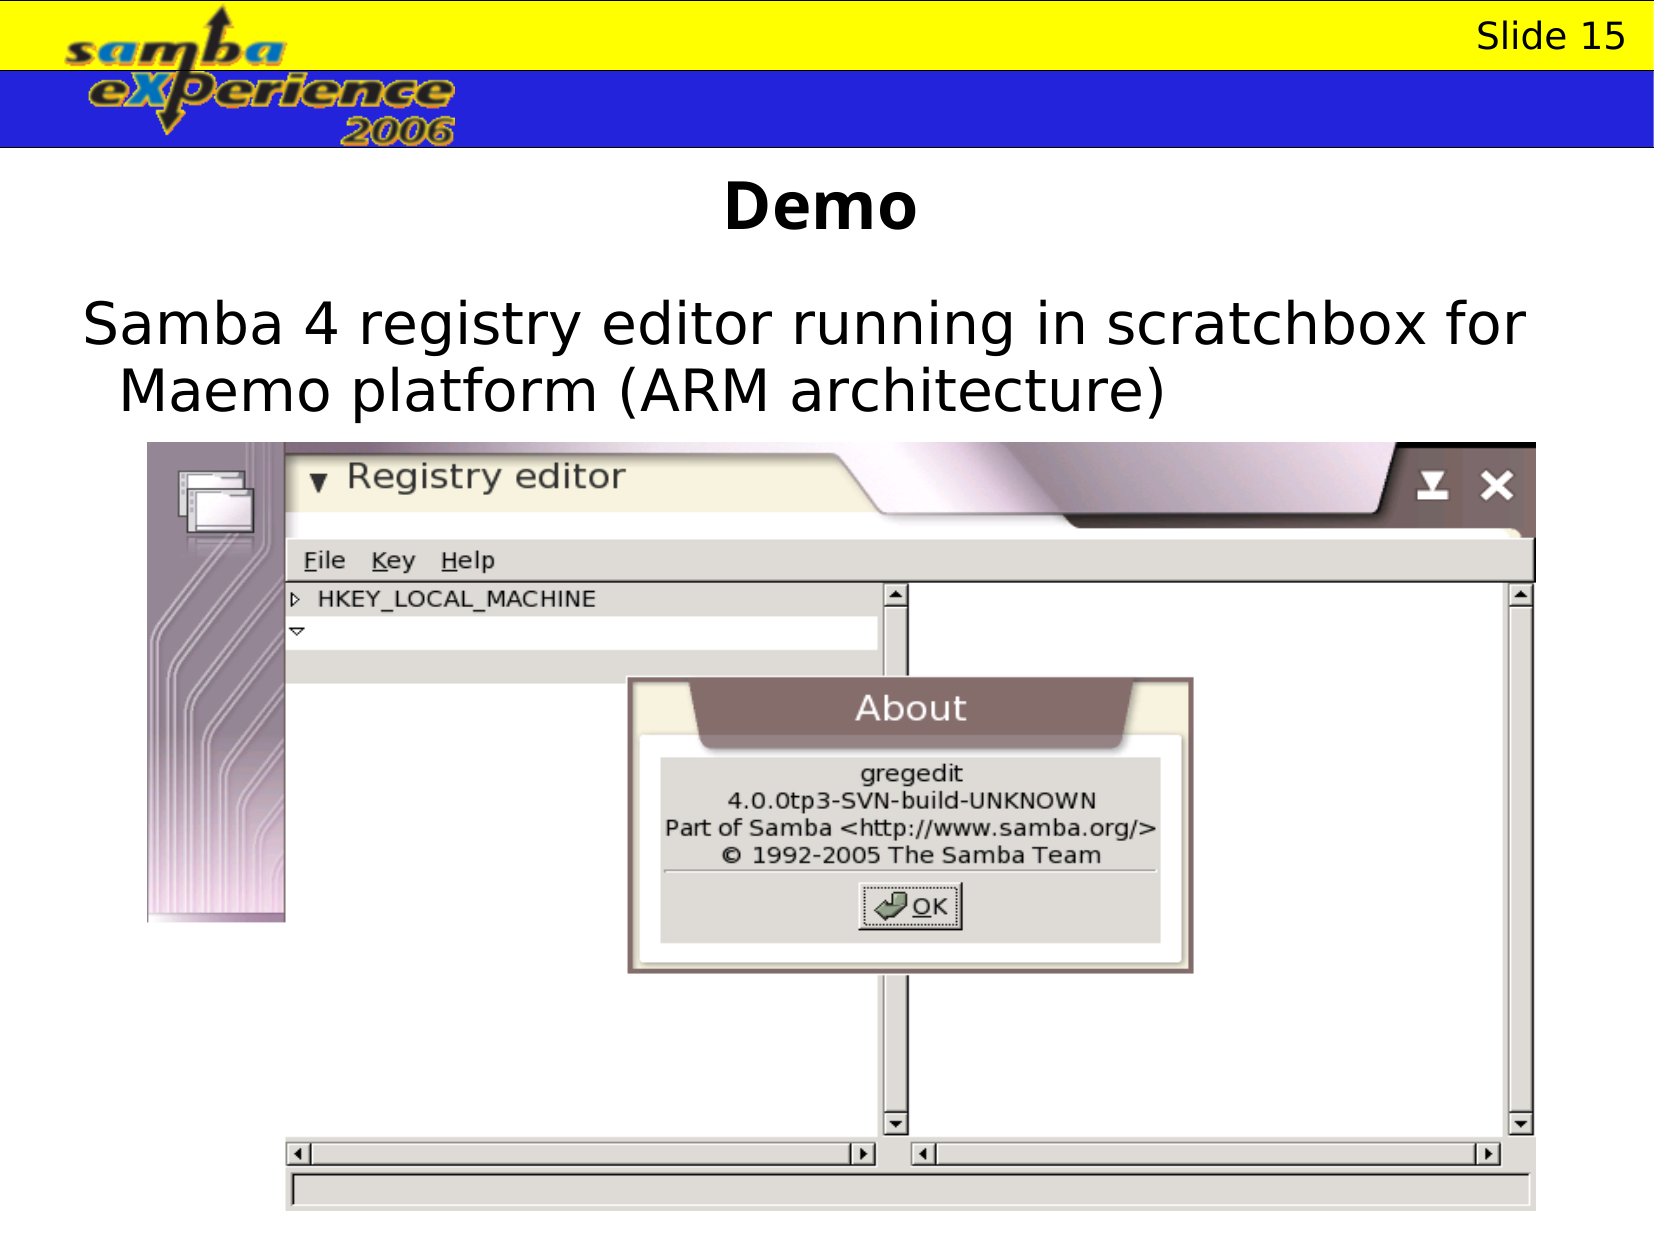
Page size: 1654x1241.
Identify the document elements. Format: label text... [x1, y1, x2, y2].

title Demo [76, 99, 1565, 308]
picture [147, 442, 1536, 1211]
picture [64, 148, 76, 154]
list Samba 4 registry editor running in scratchbox for Maemo platform (ARM architecture) [82, 290, 1571, 1109]
picture [64, 2, 455, 70]
picture [64, 71, 455, 147]
